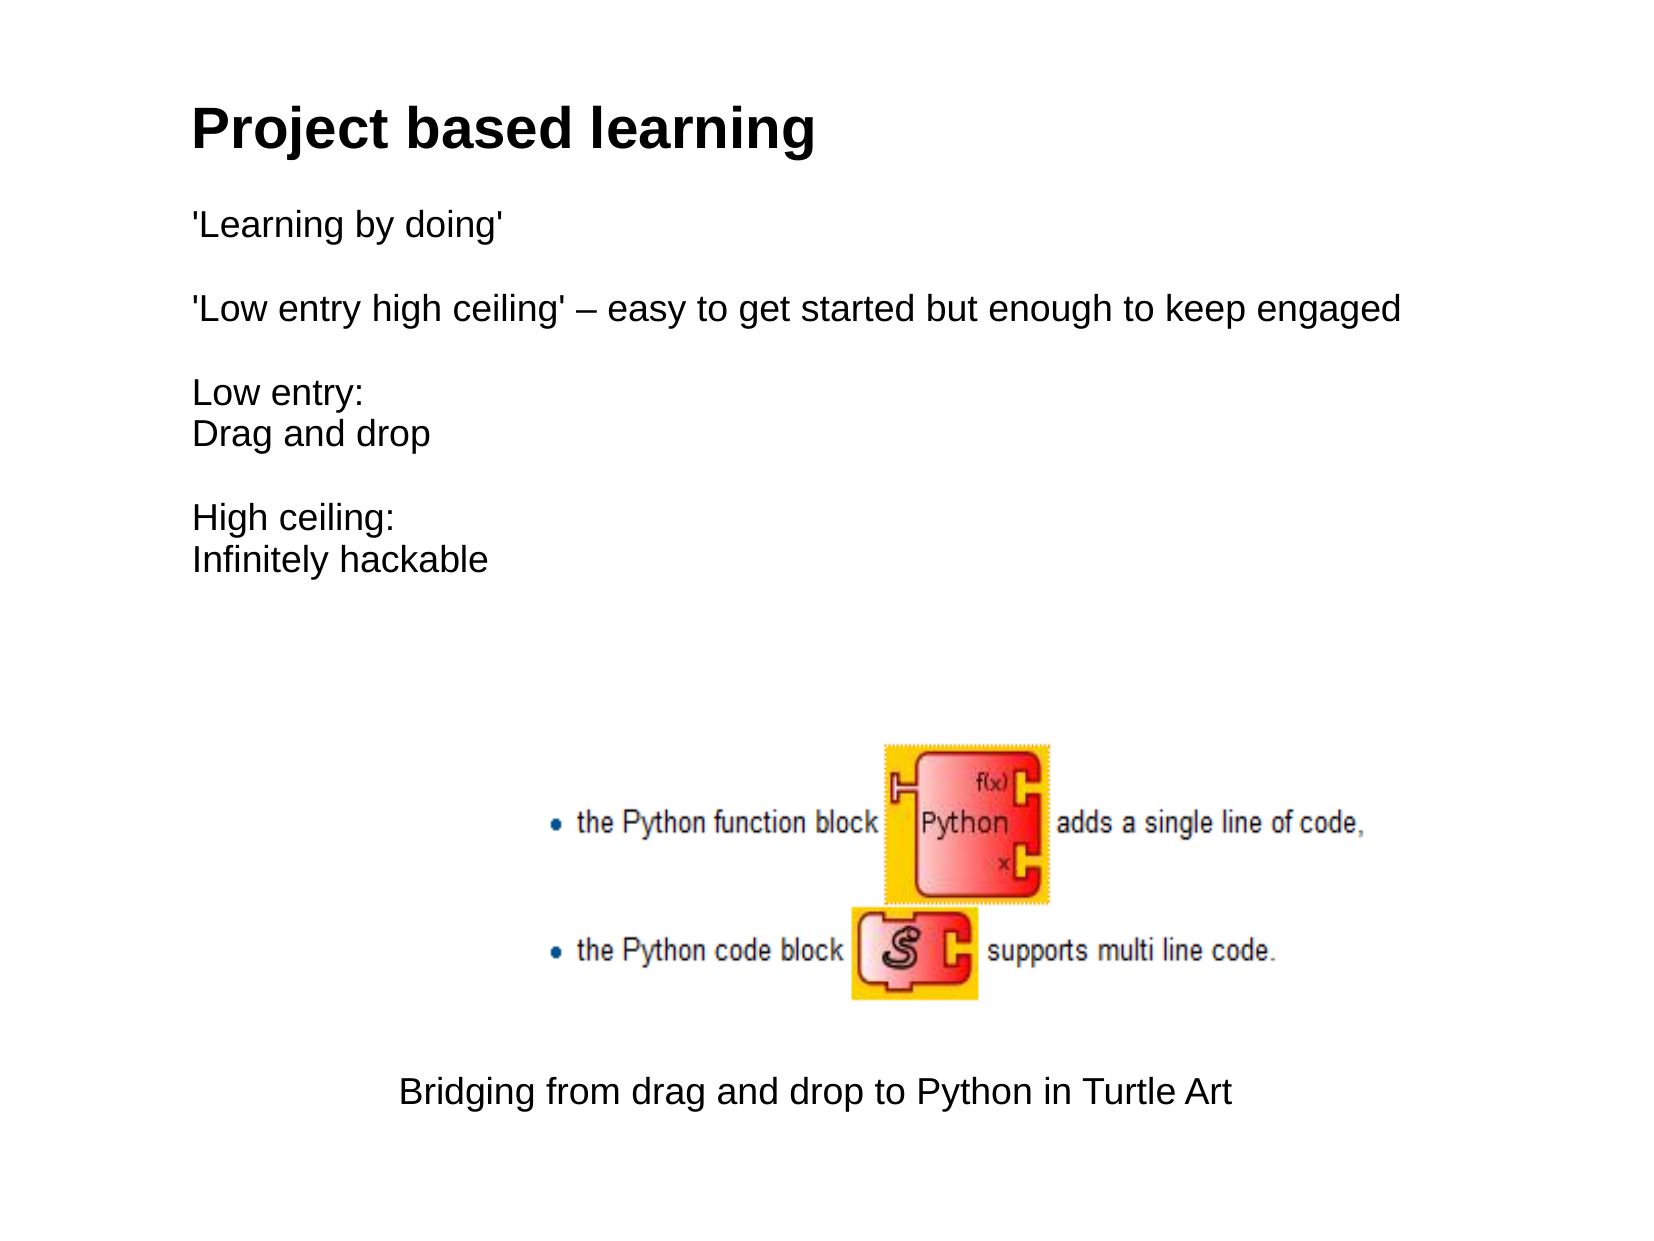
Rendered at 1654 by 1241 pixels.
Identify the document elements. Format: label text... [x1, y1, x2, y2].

picture [531, 738, 1388, 1010]
text_box Project based learning 'Learning by doing' 'Low entry high ceiling' – easy to get started but enough to keep engaged Low entry: Drag and drop High ceiling: Infinitely hackable [177, 88, 1536, 675]
text_box Bridging from drag and drop to Python in Turtle Art [383, 1062, 1625, 1120]
